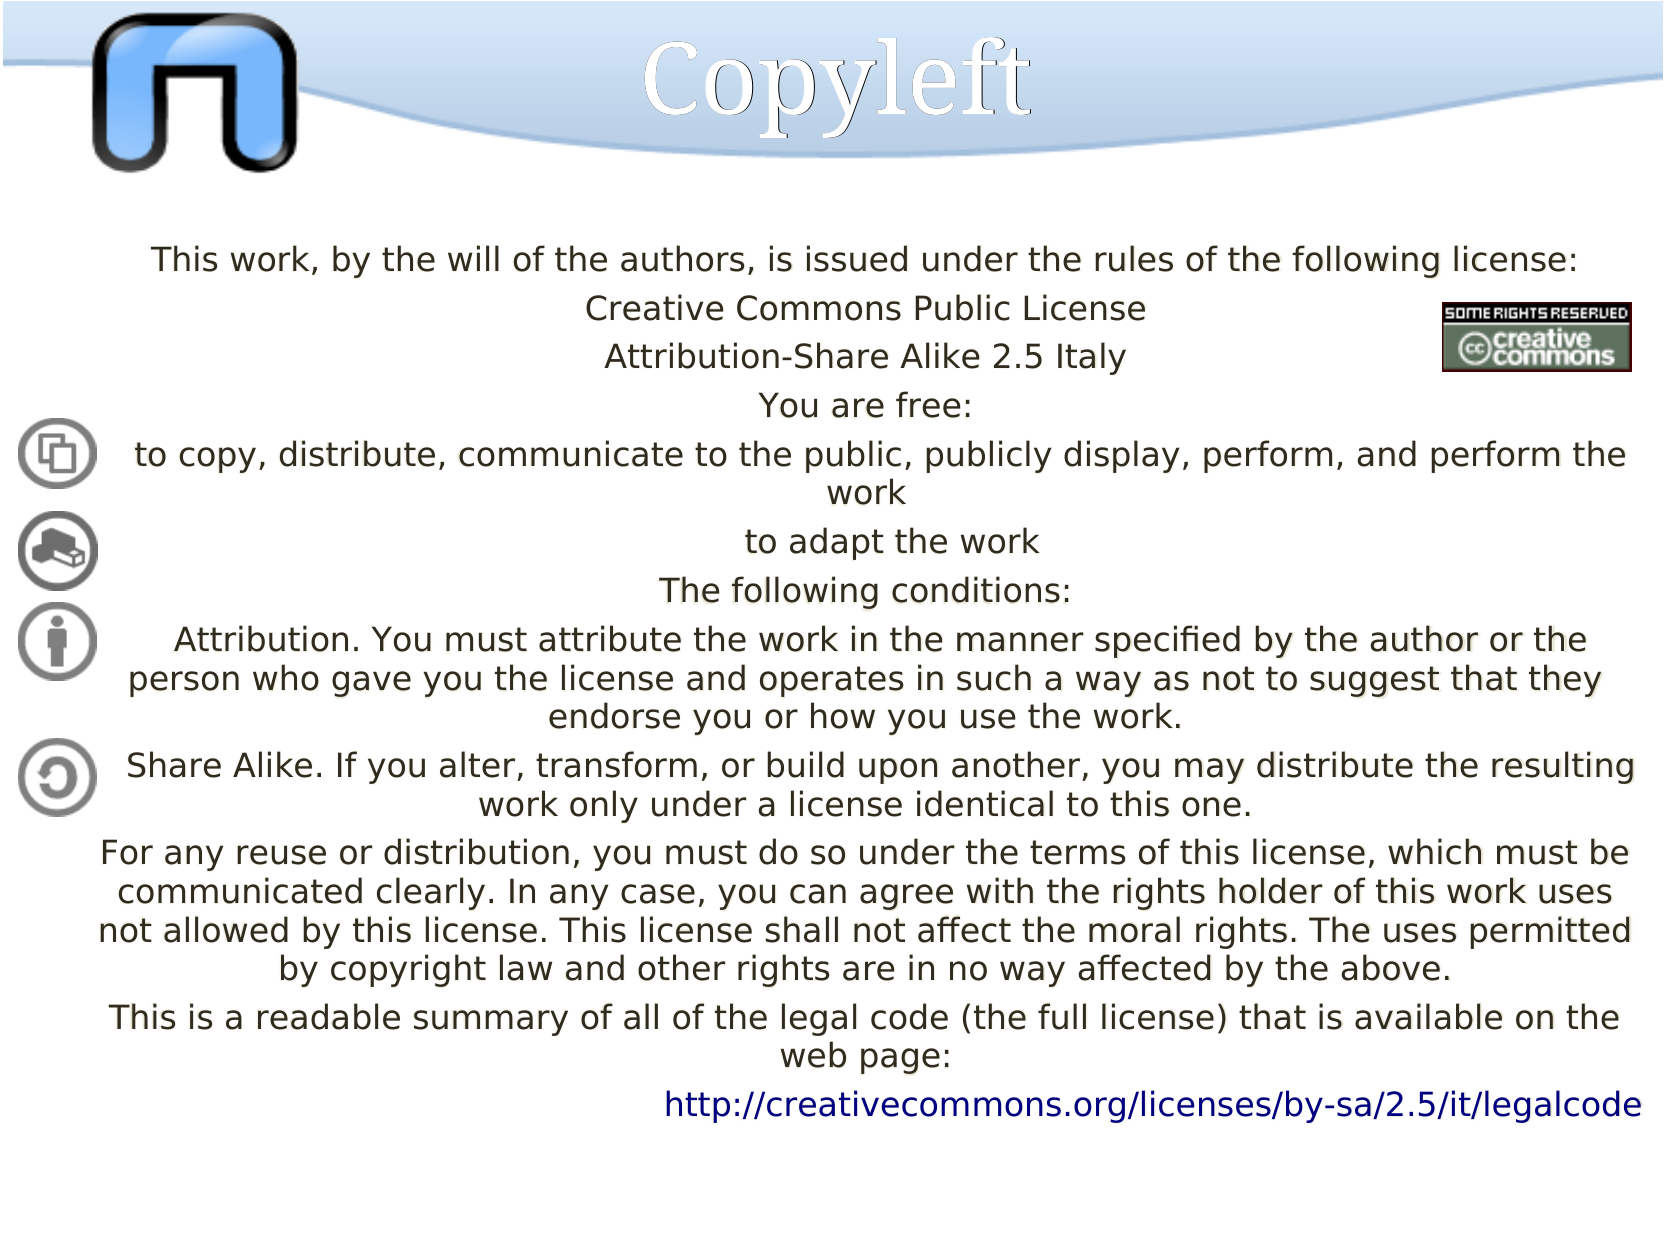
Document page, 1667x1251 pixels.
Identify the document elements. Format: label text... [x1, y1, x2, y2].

list This work, by the will of the authors, is issued under the rules of the following license: Creative Commons Public License Attribution-Share Alike 2.5 Italy You are free: to copy, distribute, communicate to the public, publicly display, perform, and perform the work to adapt the work The following conditions: Attribution. You must attribute the work in the manner specified by the author or the person who gave you the license and operates in such a way as not to suggest that they endorse you or how you use the work. Share Alike. If you alter, transform, or build upon another, you may distribute the resulting work only under a license identical to this one. For any reuse or distribution, you must do so under the terms of this license, which must be communicated clearly. In any case, you can agree with the rights holder of this work uses not allowed by this license. This license shall not affect the moral rights. The uses permitted by copyright law and other rights are in no way affected by the above. This is a readable summary of all of the legal code (the full license) that is available on the web page: http://creativecommons.org/licenses/by-sa/2.5/it/legalcode [81, 233, 1651, 1248]
picture [0, 0, 1667, 1251]
text_box Copyleft [442, 0, 1575, 145]
